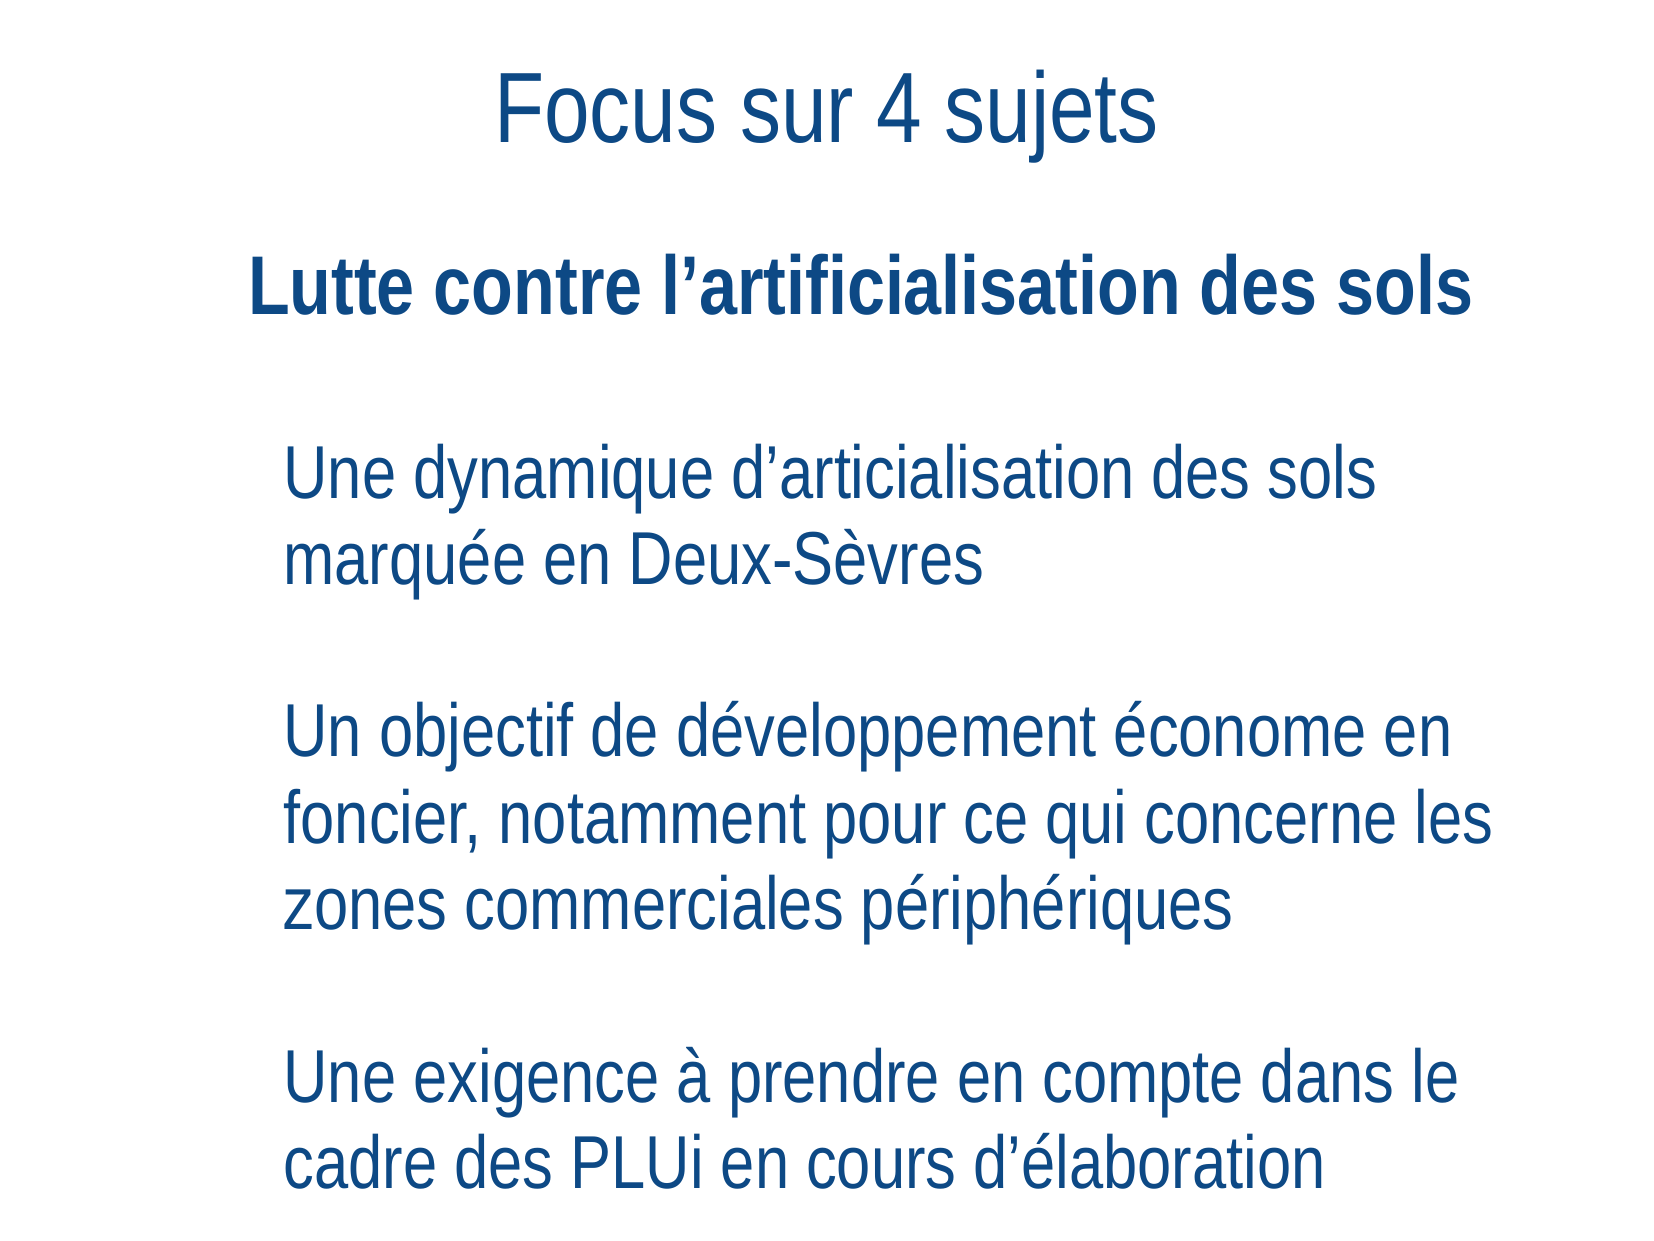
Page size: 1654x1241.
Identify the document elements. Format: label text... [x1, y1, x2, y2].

list Lutte contre l’artificialisation des sols Une dynamique d’articialisation des sols marquée en Deux-Sèvres Un objectif de développement économe en foncier, notamment pour ce qui concerne les zones commerciales périphériques Une exigence à prendre en compte dans le cadre des PLUi en cours d’élaboration [248, 236, 1560, 1241]
title Focus sur 4 sujets [82, 49, 1571, 165]
